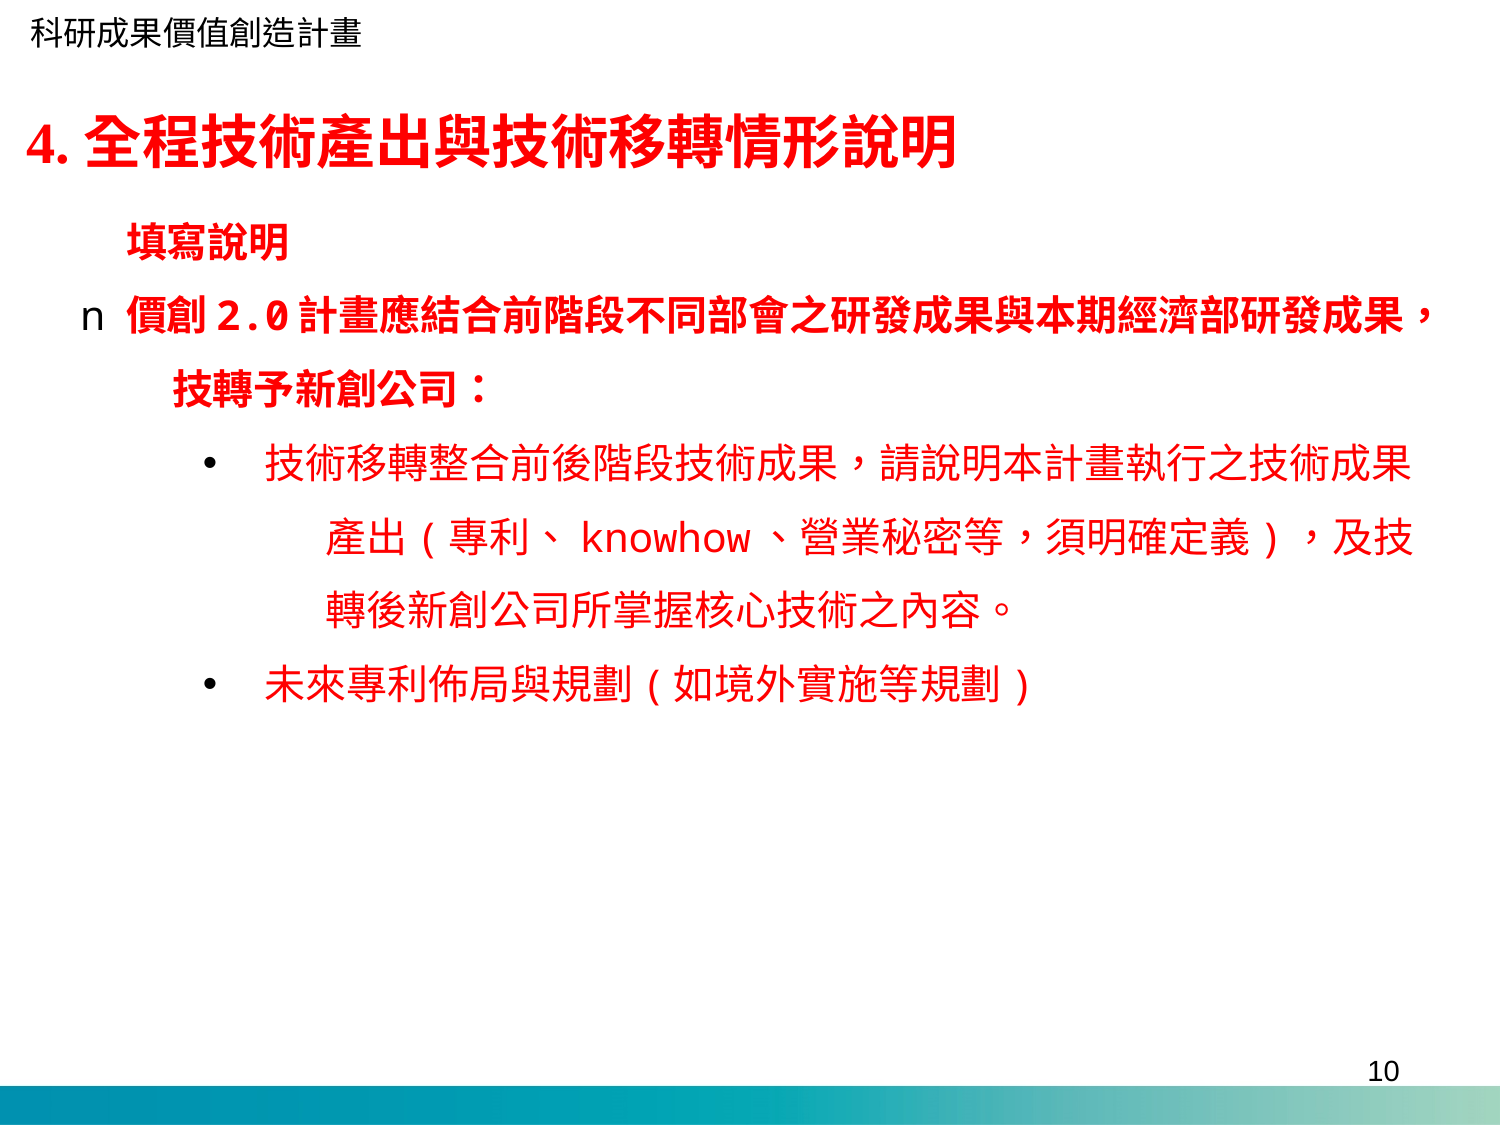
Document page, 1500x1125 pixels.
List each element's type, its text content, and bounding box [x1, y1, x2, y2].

list 填寫說明 價創2.0計畫應結合前階段不同部會之研發成果與本期經濟部研發成果，技轉予新創公司： 技術移轉整合前後階段技術成果，請說明本計畫執行之技術成果產出(專利、knowhow、營業秘密等，須明確定義)，及技轉後新創公司所掌握核心技術之內容。 未來專利佈局與規劃(如境外實施等規劃) [64, 184, 1447, 717]
text_box 4.全程技術產出與技術移轉情形說明 [11, 98, 973, 183]
text_box 9 [1352, 1044, 1500, 1123]
